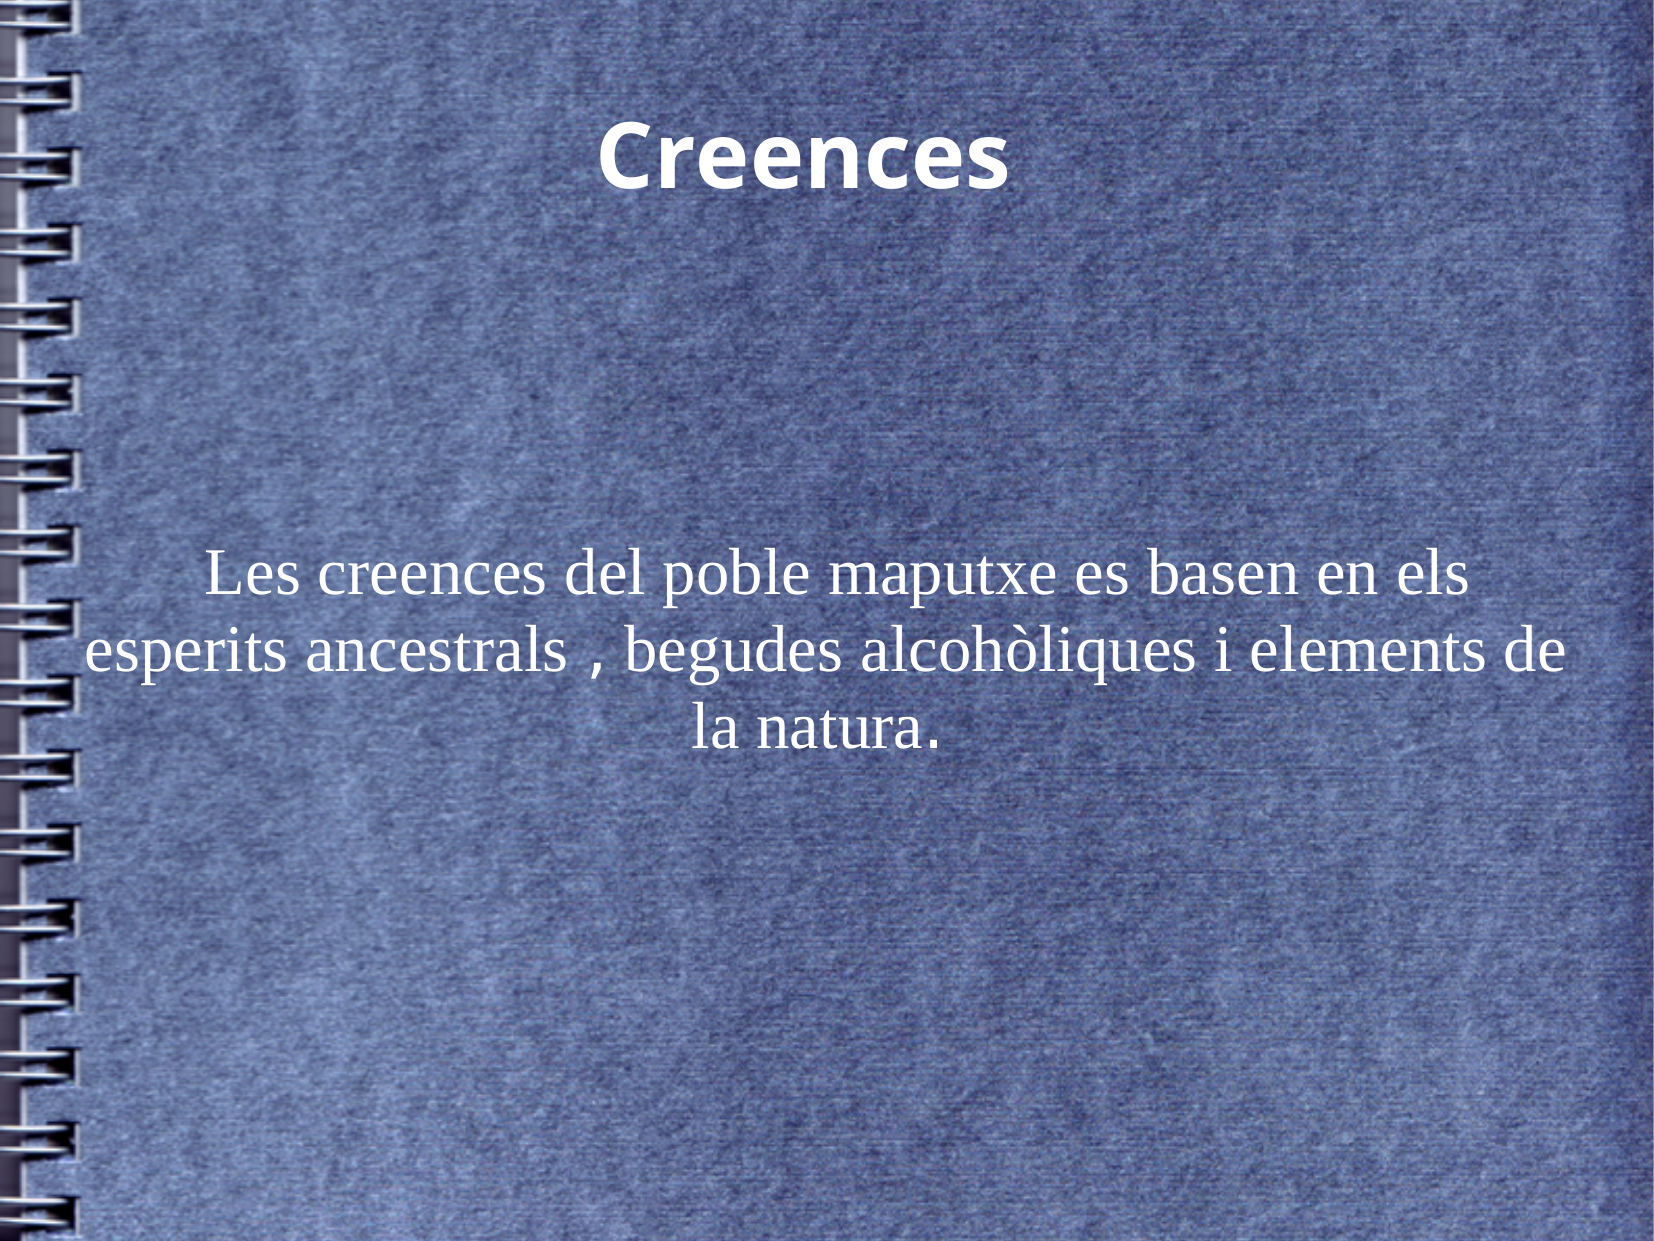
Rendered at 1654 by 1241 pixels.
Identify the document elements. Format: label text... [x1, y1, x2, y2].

picture [0, 0, 1654, 1241]
title Creences [82, 49, 1571, 257]
subtitle Les creences del poble maputxe es basen en els esperits ancestrals , begudes alcohòliques i elements de la natura. [82, 290, 1571, 1010]
